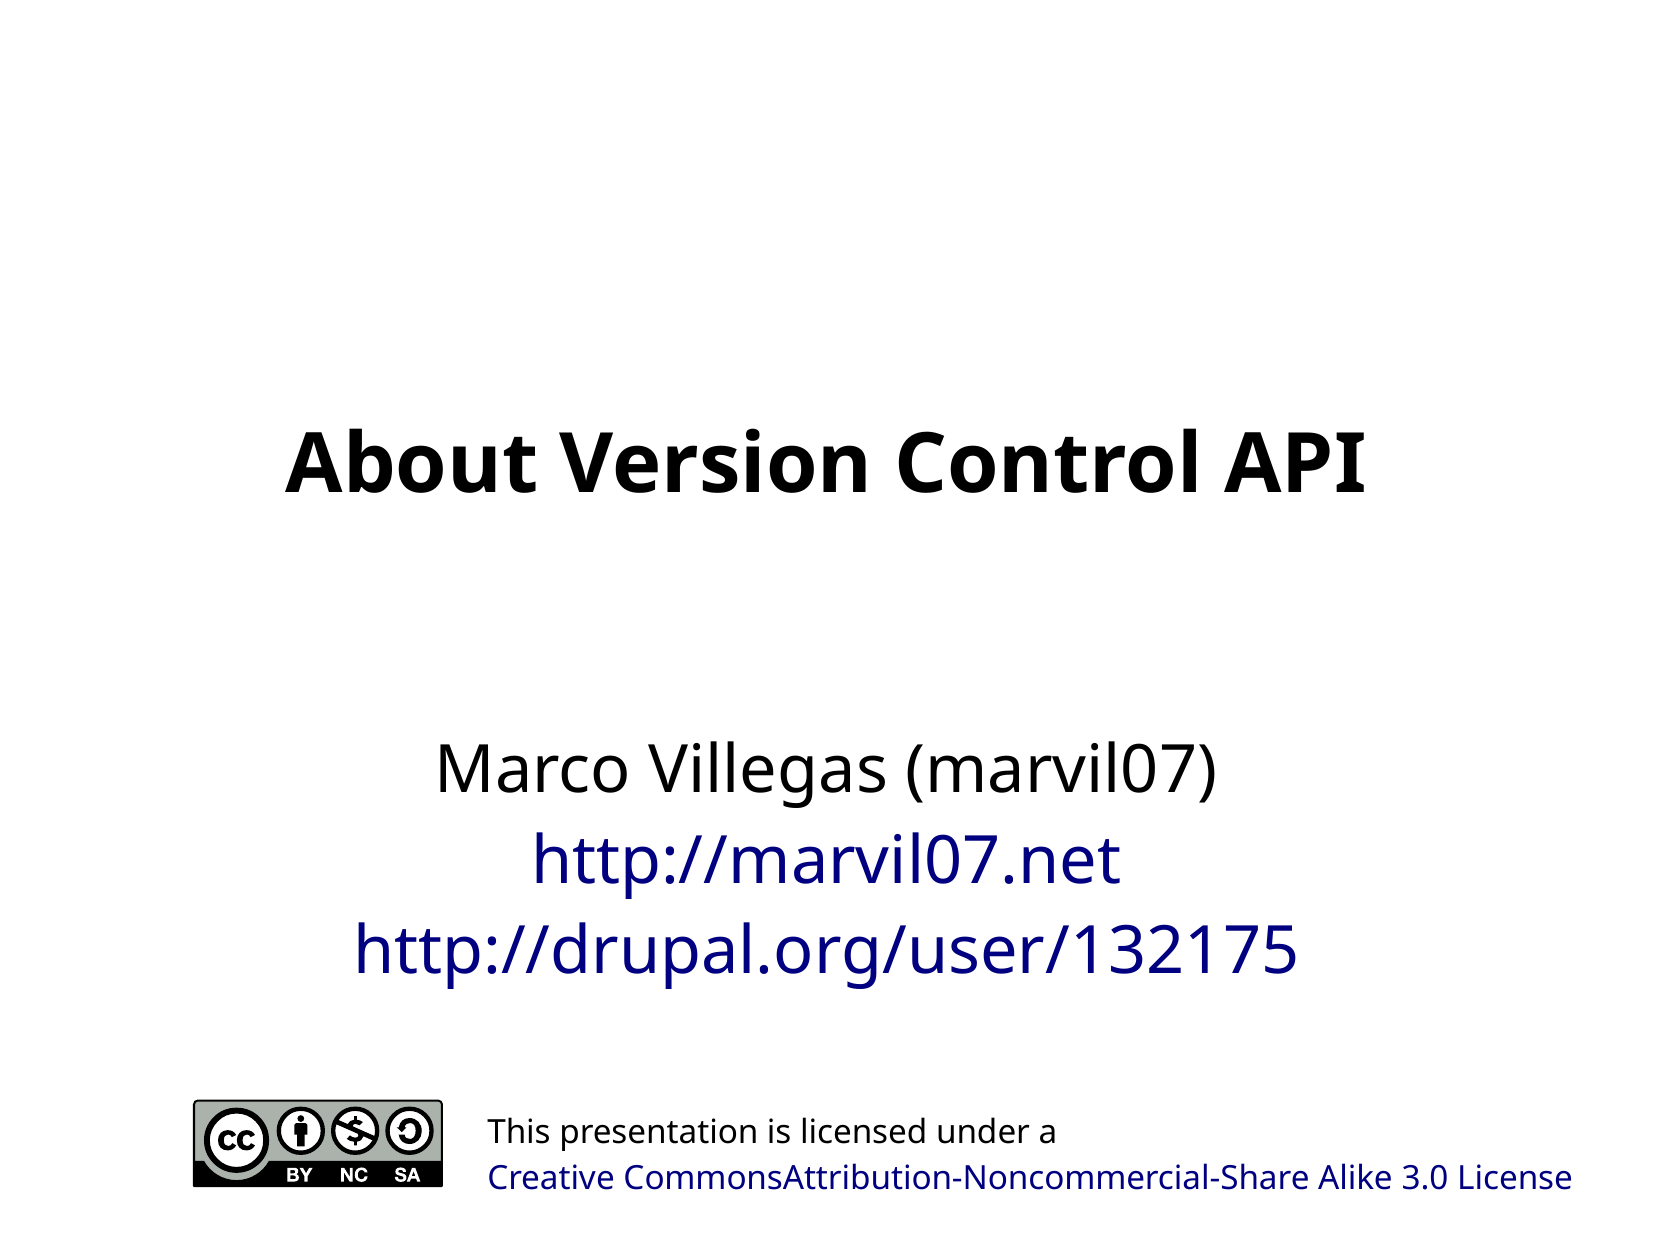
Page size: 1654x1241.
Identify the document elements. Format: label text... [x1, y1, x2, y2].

picture [192, 1099, 443, 1188]
text_box This presentation is licensed under aCreative CommonsAttribution-Noncommercial-Share Alike 3.0 License [472, 1101, 1613, 1193]
subtitle About Version Control API Marco Villegas (marvil07) http://marvil07.net http://drupal.org/user/132175 [82, 295, 1571, 1102]
